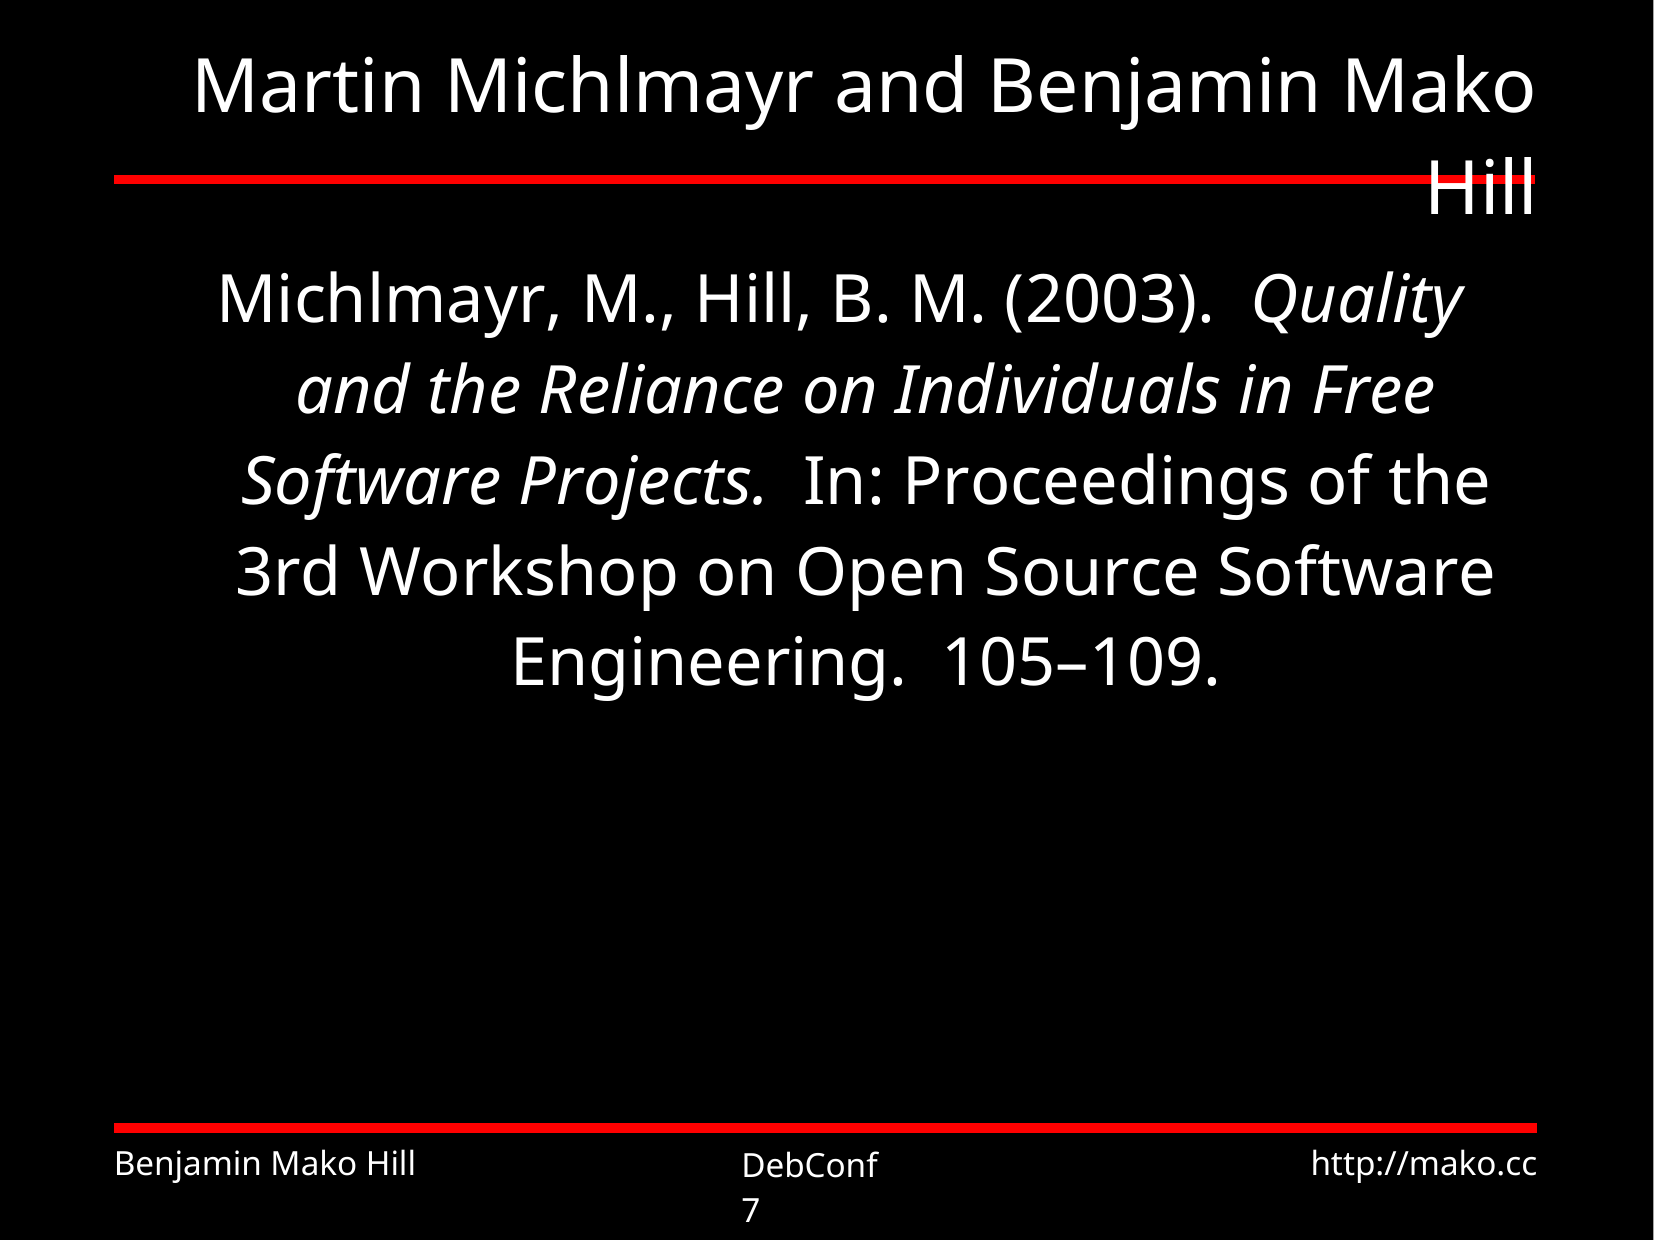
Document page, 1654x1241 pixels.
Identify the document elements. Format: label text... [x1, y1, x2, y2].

title Martin Michlmayr and Benjamin Mako Hill [125, 70, 1538, 198]
list Michlmayr, M., Hill, B. M. (2003). Quality and the Reliance on Individuals in Free Software Projects. In: Proceedings of the 3rd Workshop on Open Source Software Engineering. 105–109. [133, 251, 1530, 1089]
